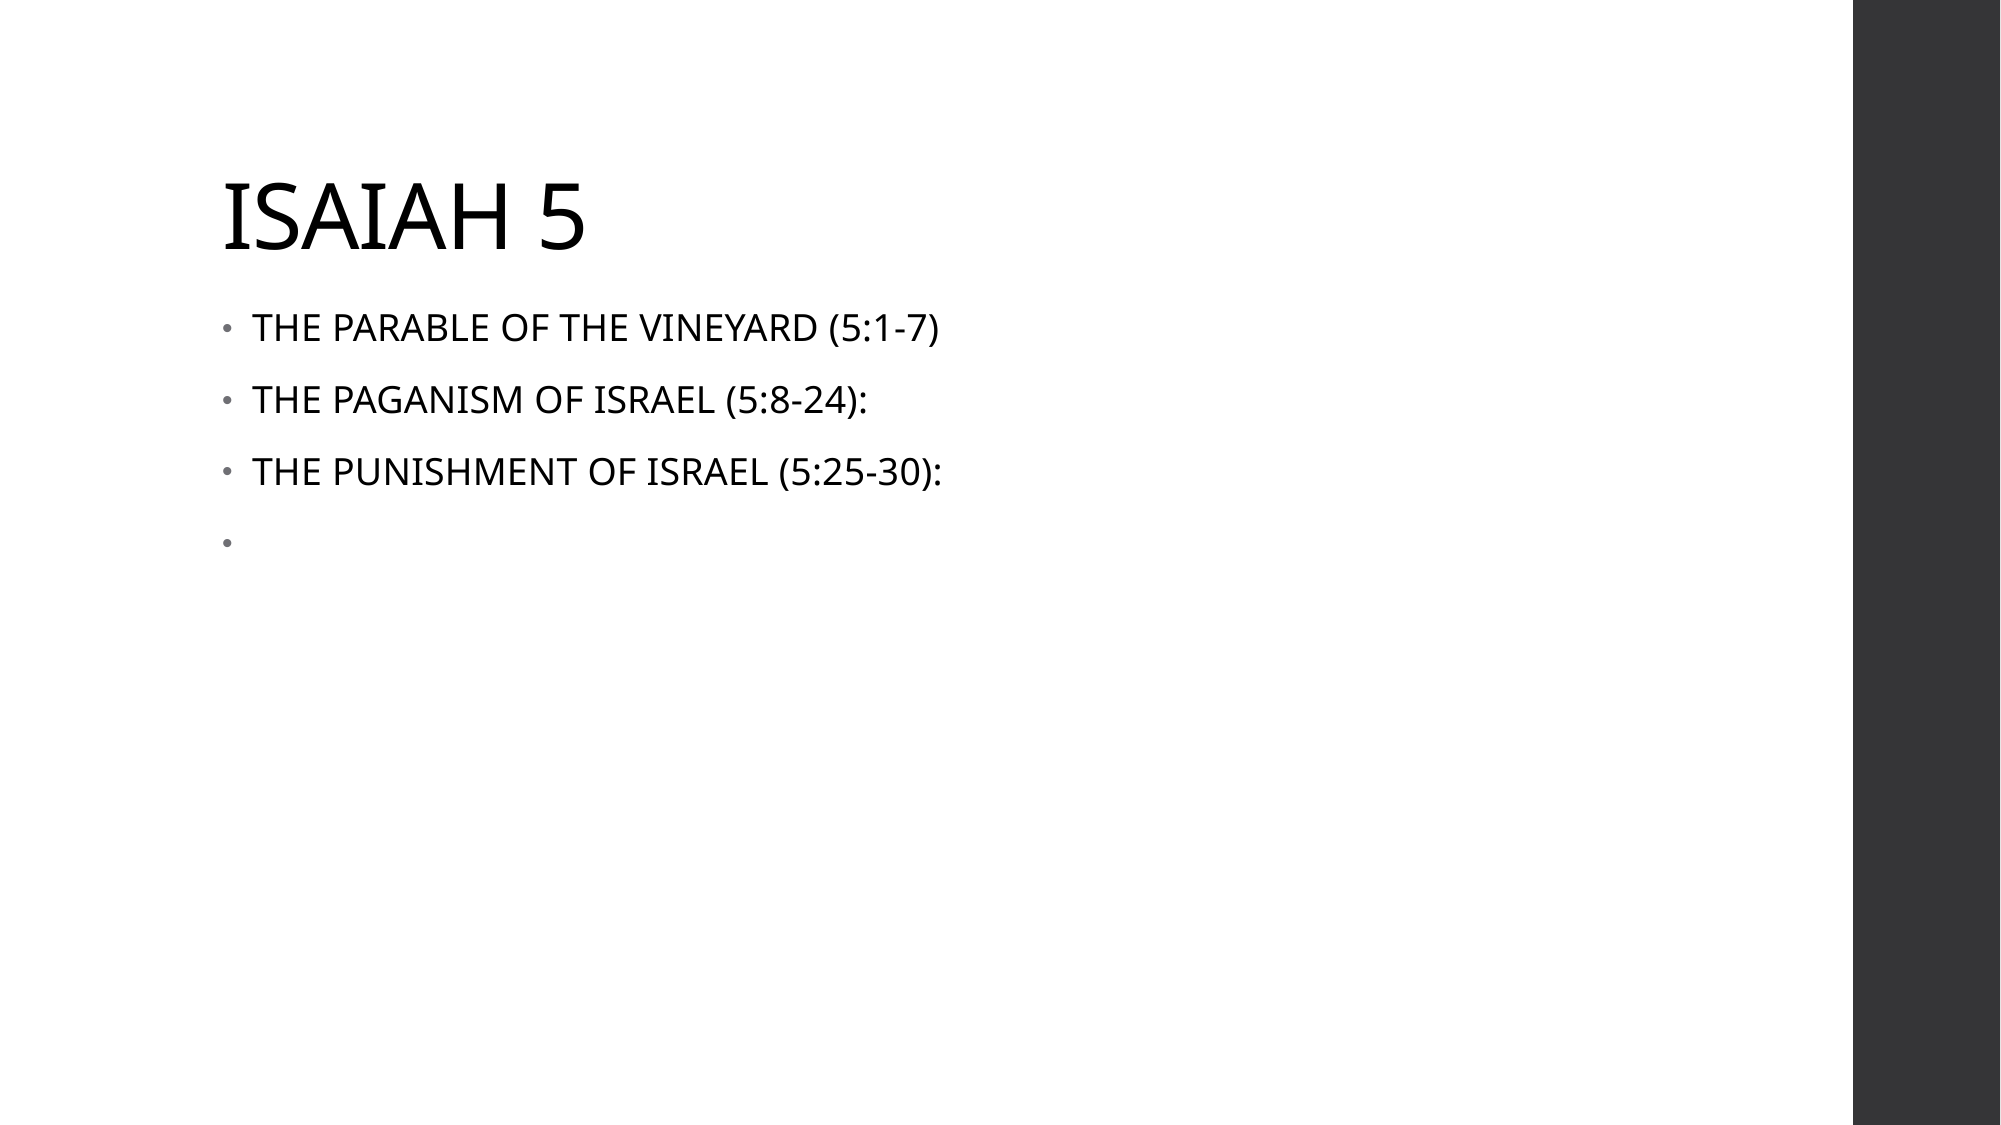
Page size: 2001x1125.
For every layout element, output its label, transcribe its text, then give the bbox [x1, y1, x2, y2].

title ISAIAH 5 [206, 60, 1797, 278]
list THE PARABLE OF THE VINEYARD (5:1-7) THE PAGANISM OF ISRAEL (5:8-24): THE PUNISHMENT OF ISRAEL (5:25-30): [206, 299, 1617, 1014]
